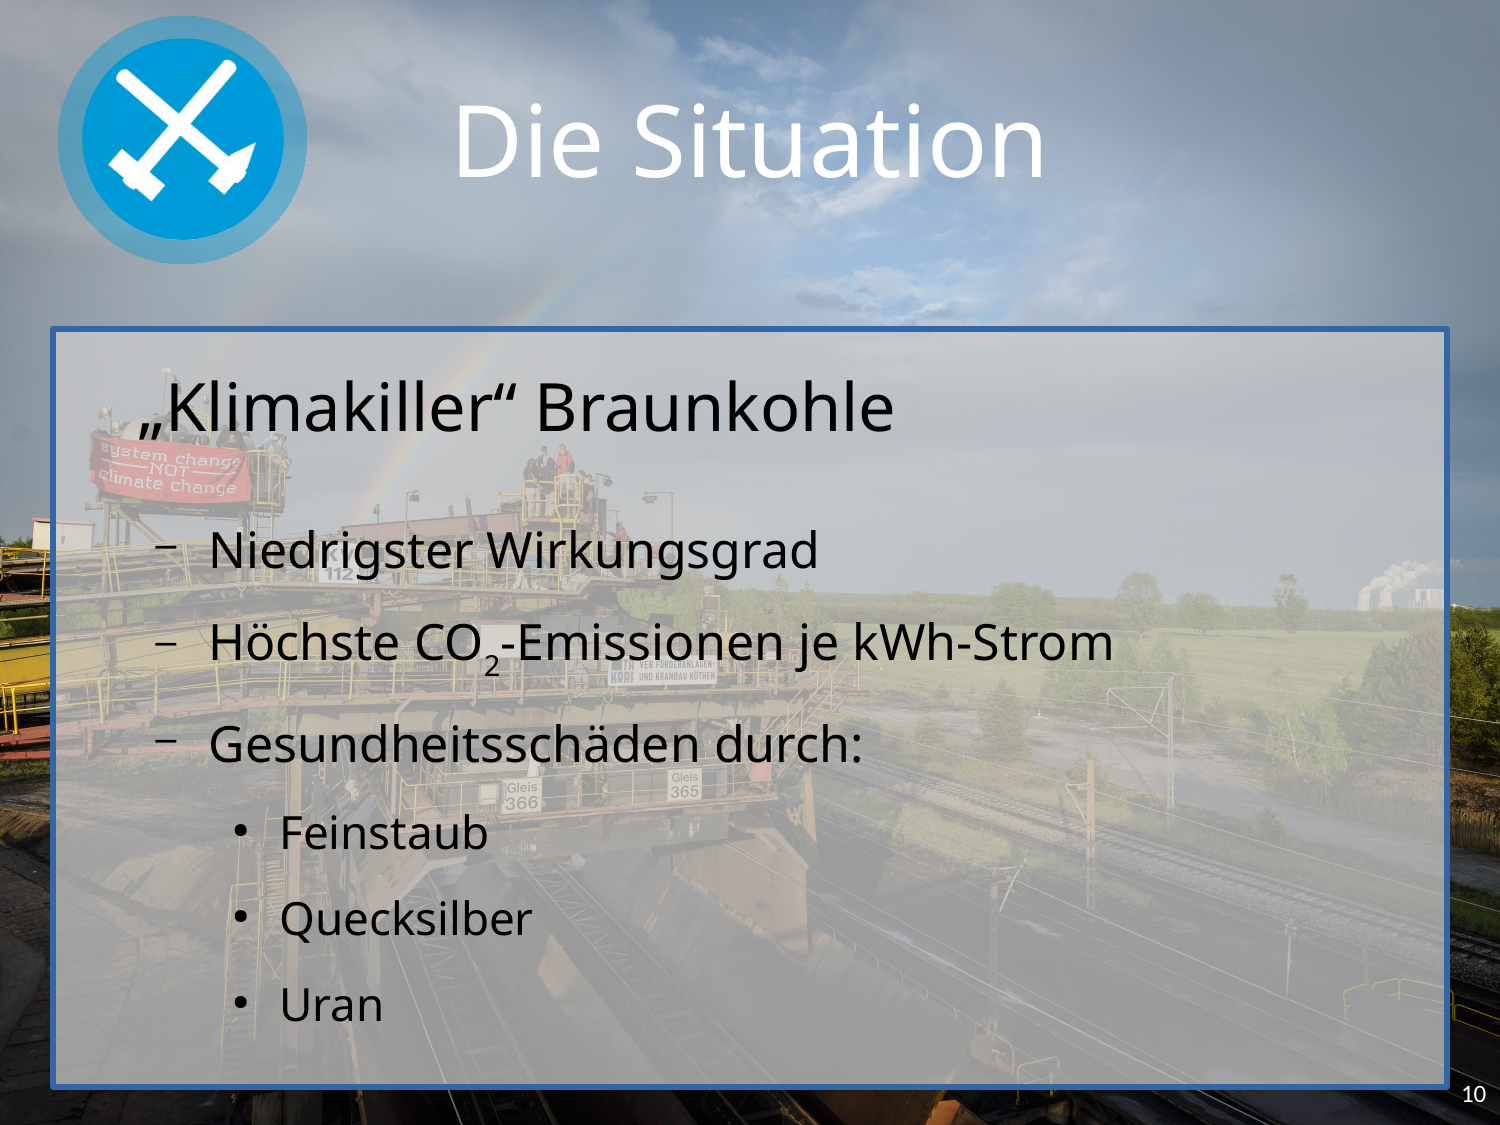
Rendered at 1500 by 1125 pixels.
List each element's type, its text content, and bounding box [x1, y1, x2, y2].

title Die Situation [242, 45, 1258, 233]
list „Klimakiller“ Braunkohle Niedrigster Wirkungsgrad Höchste CO2-Emissionen je kWh-Strom Gesundheitsschäden durch: Feinstaub Quecksilber Uran [53, 328, 1447, 1087]
picture [0, 0, 1500, 1125]
